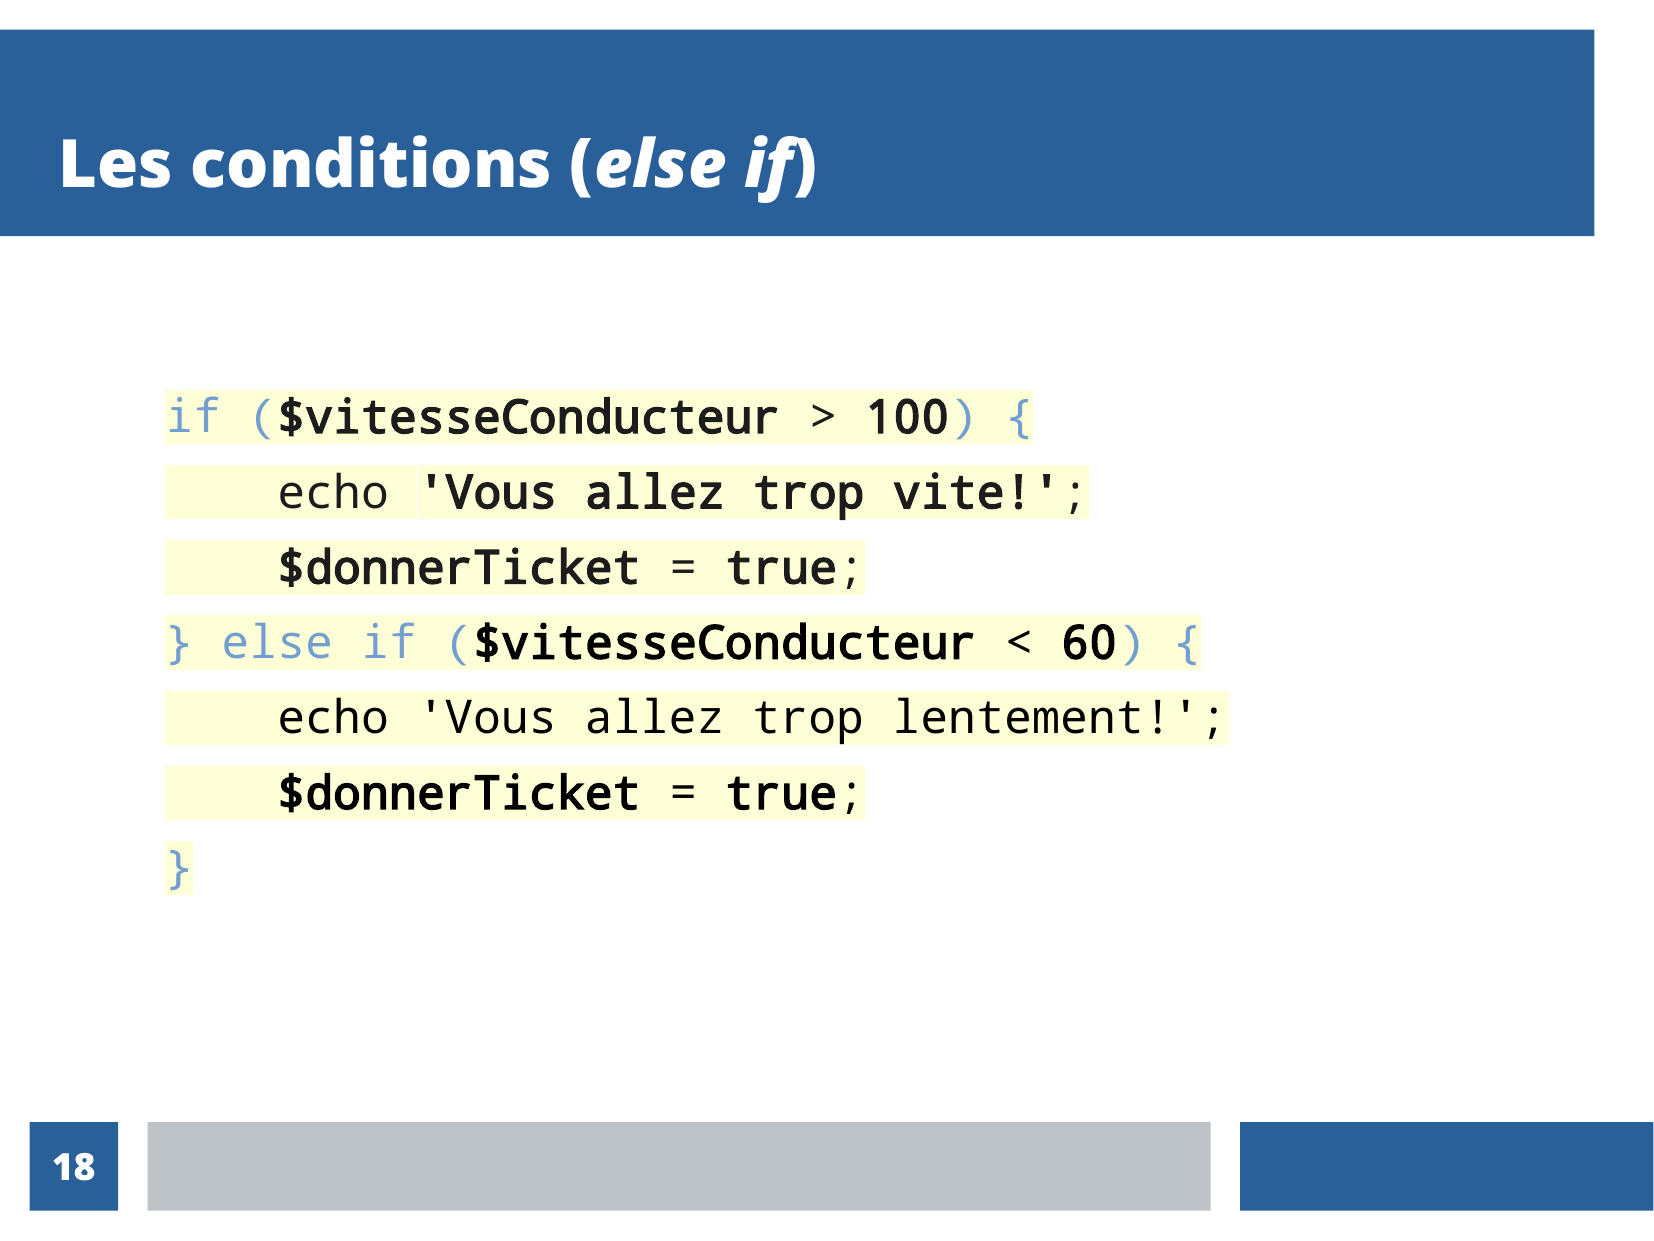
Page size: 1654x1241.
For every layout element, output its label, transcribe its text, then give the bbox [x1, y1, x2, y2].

title Les conditions (else if) [59, 59, 1595, 207]
list if ($vitesseConducteur > 100) { echo 'Vous allez trop vite!'; $donnerTicket = true; } else if ($vitesseConducteur < 60) { echo 'Vous allez trop lentement!'; $donnerTicket = true; } [165, 389, 1548, 898]
